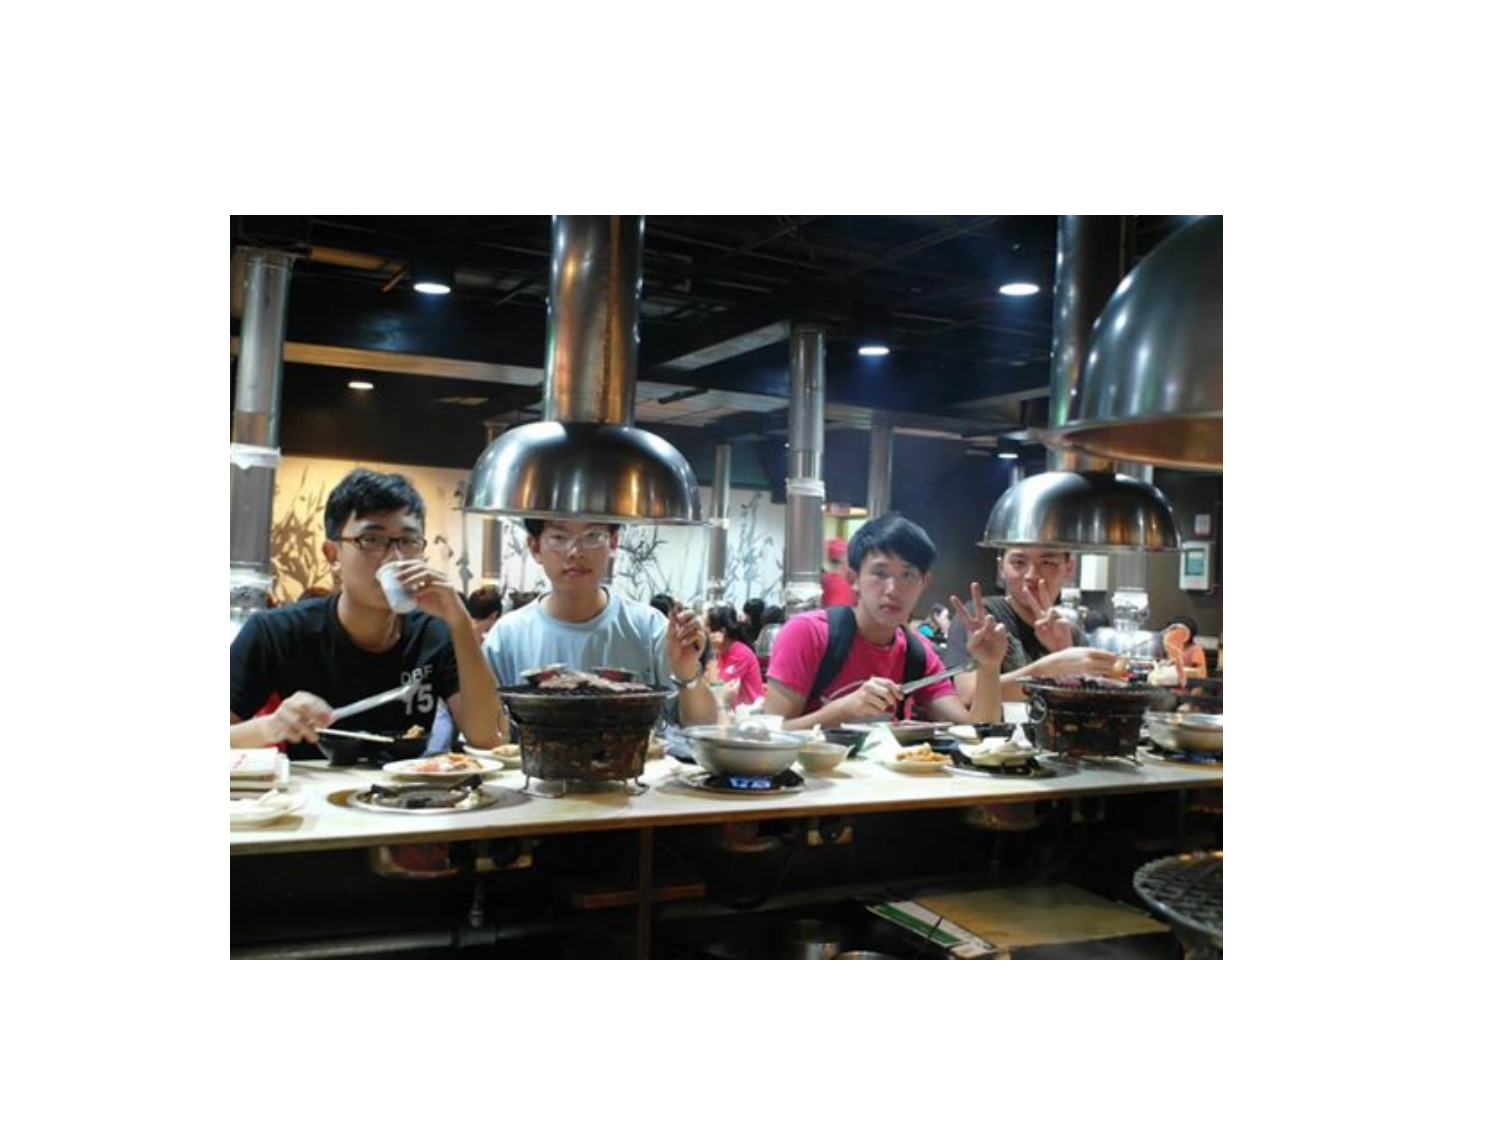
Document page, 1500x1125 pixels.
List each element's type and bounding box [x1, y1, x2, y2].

picture [230, 215, 1223, 960]
